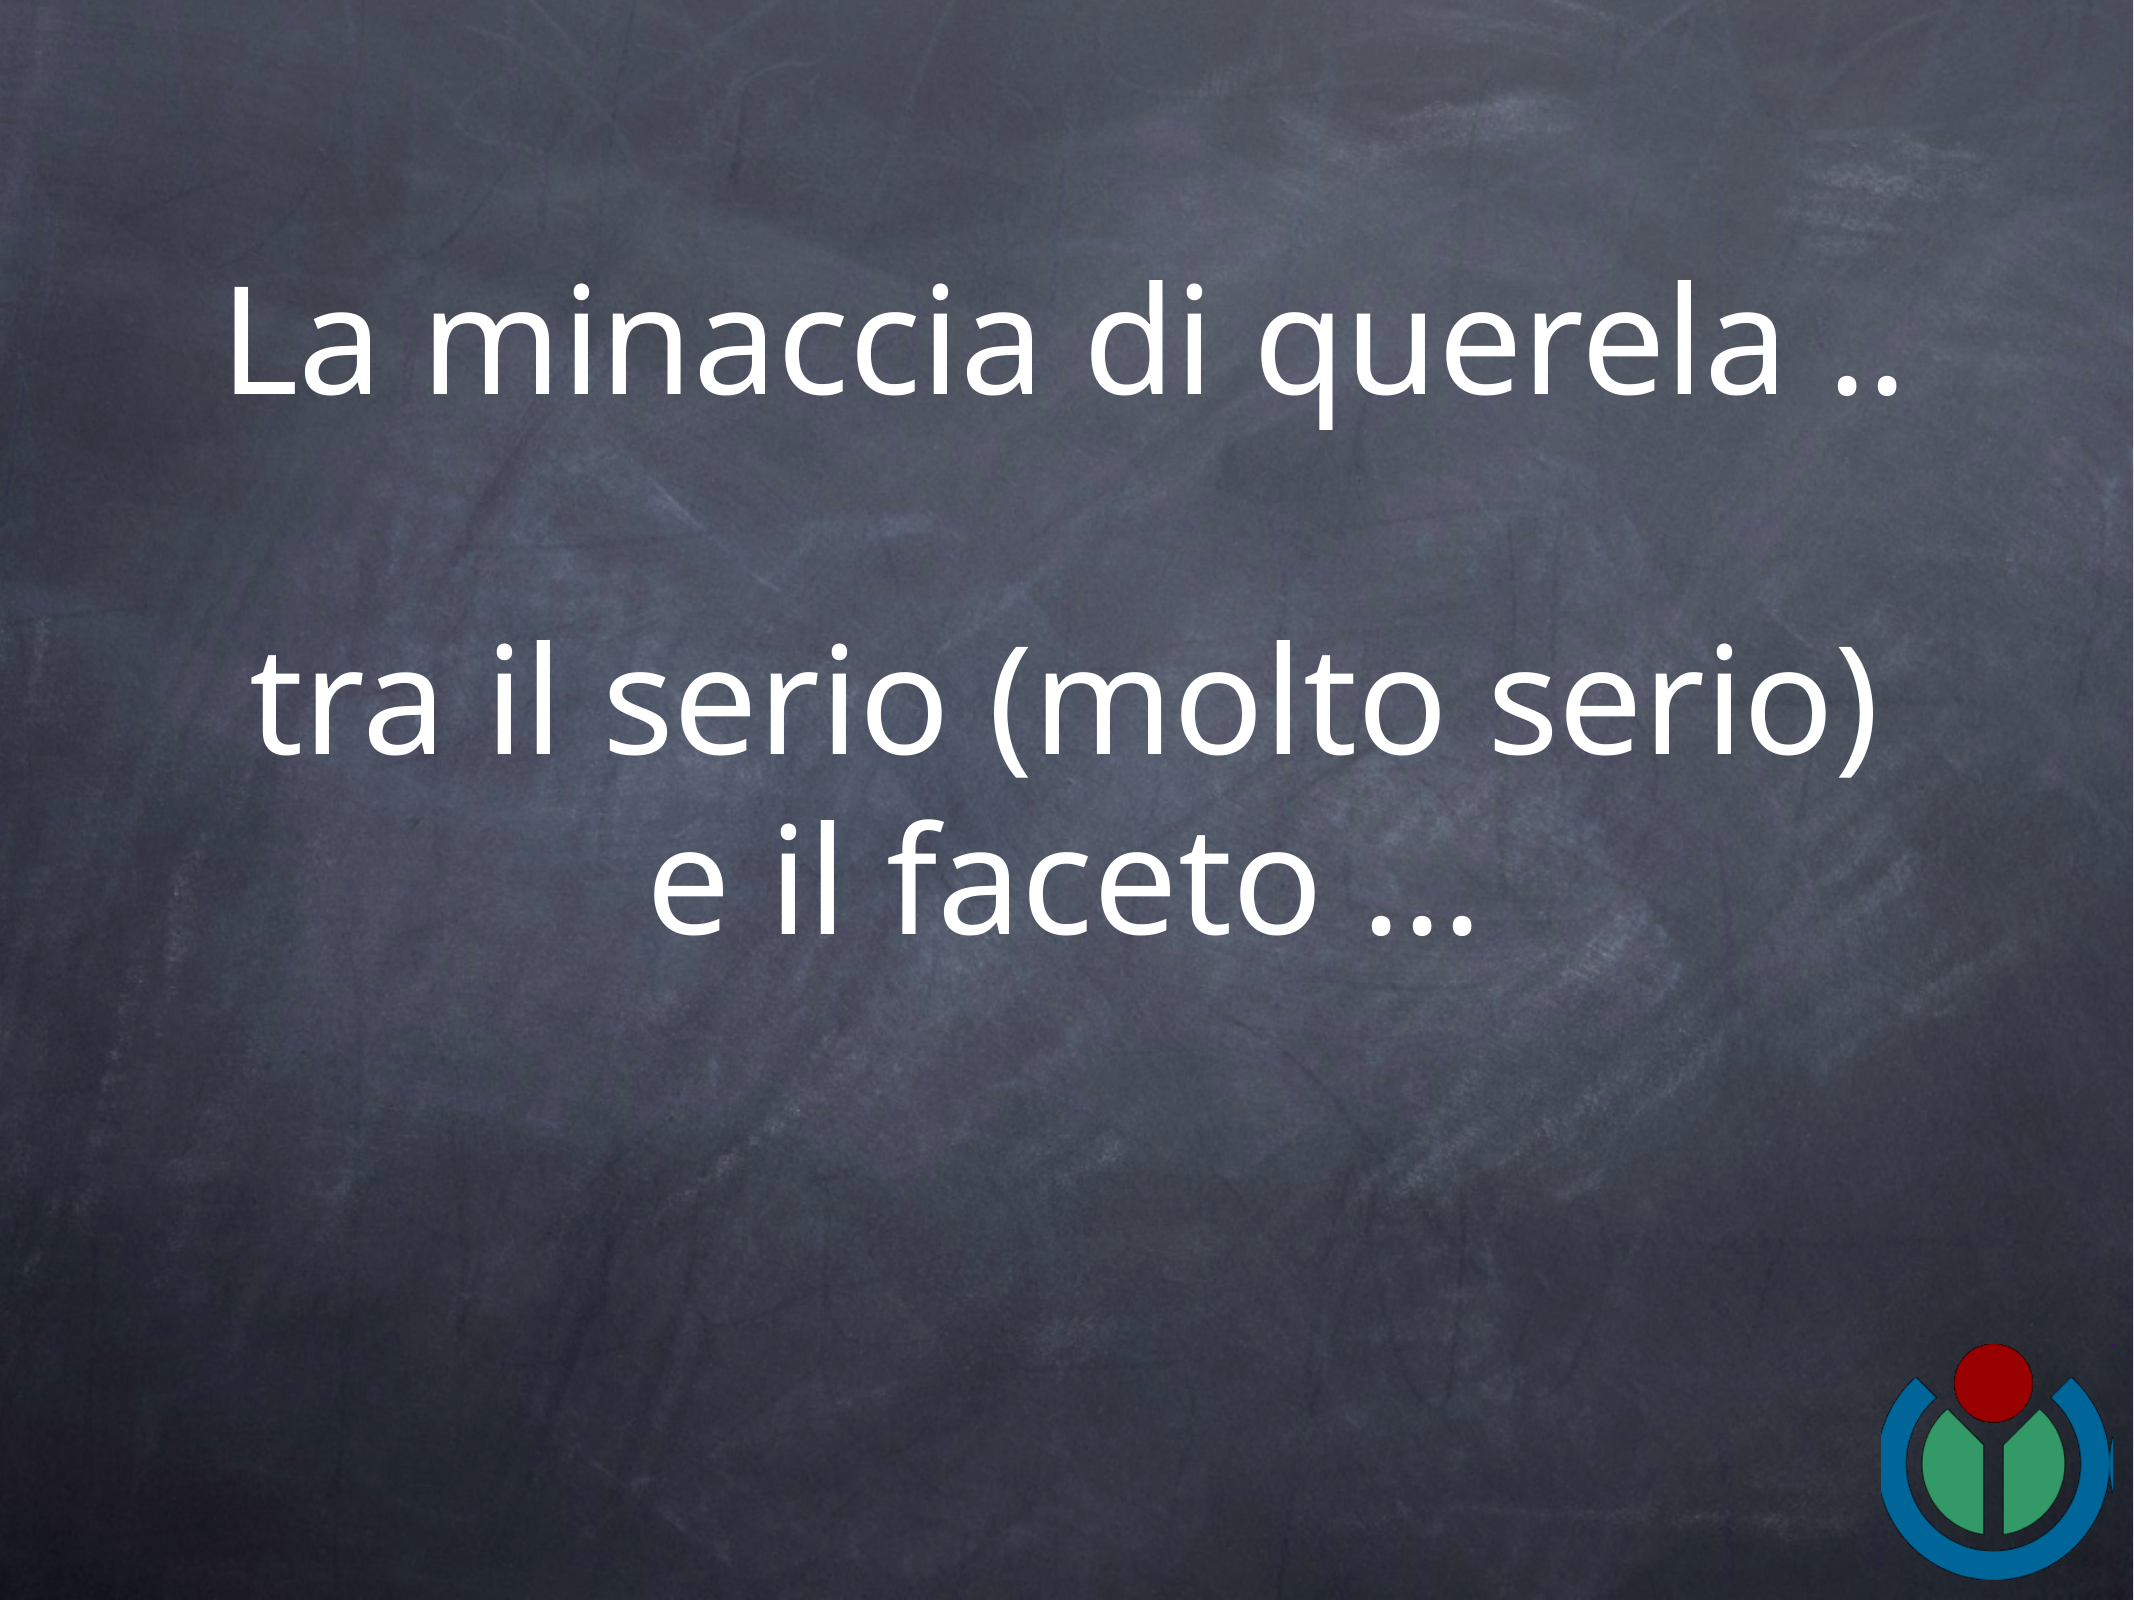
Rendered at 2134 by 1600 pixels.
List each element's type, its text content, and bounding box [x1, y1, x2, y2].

picture [0, 0, 2134, 1600]
title La minaccia di querela .. tra il serio (molto serio) e il faceto ... [206, 236, 1924, 973]
